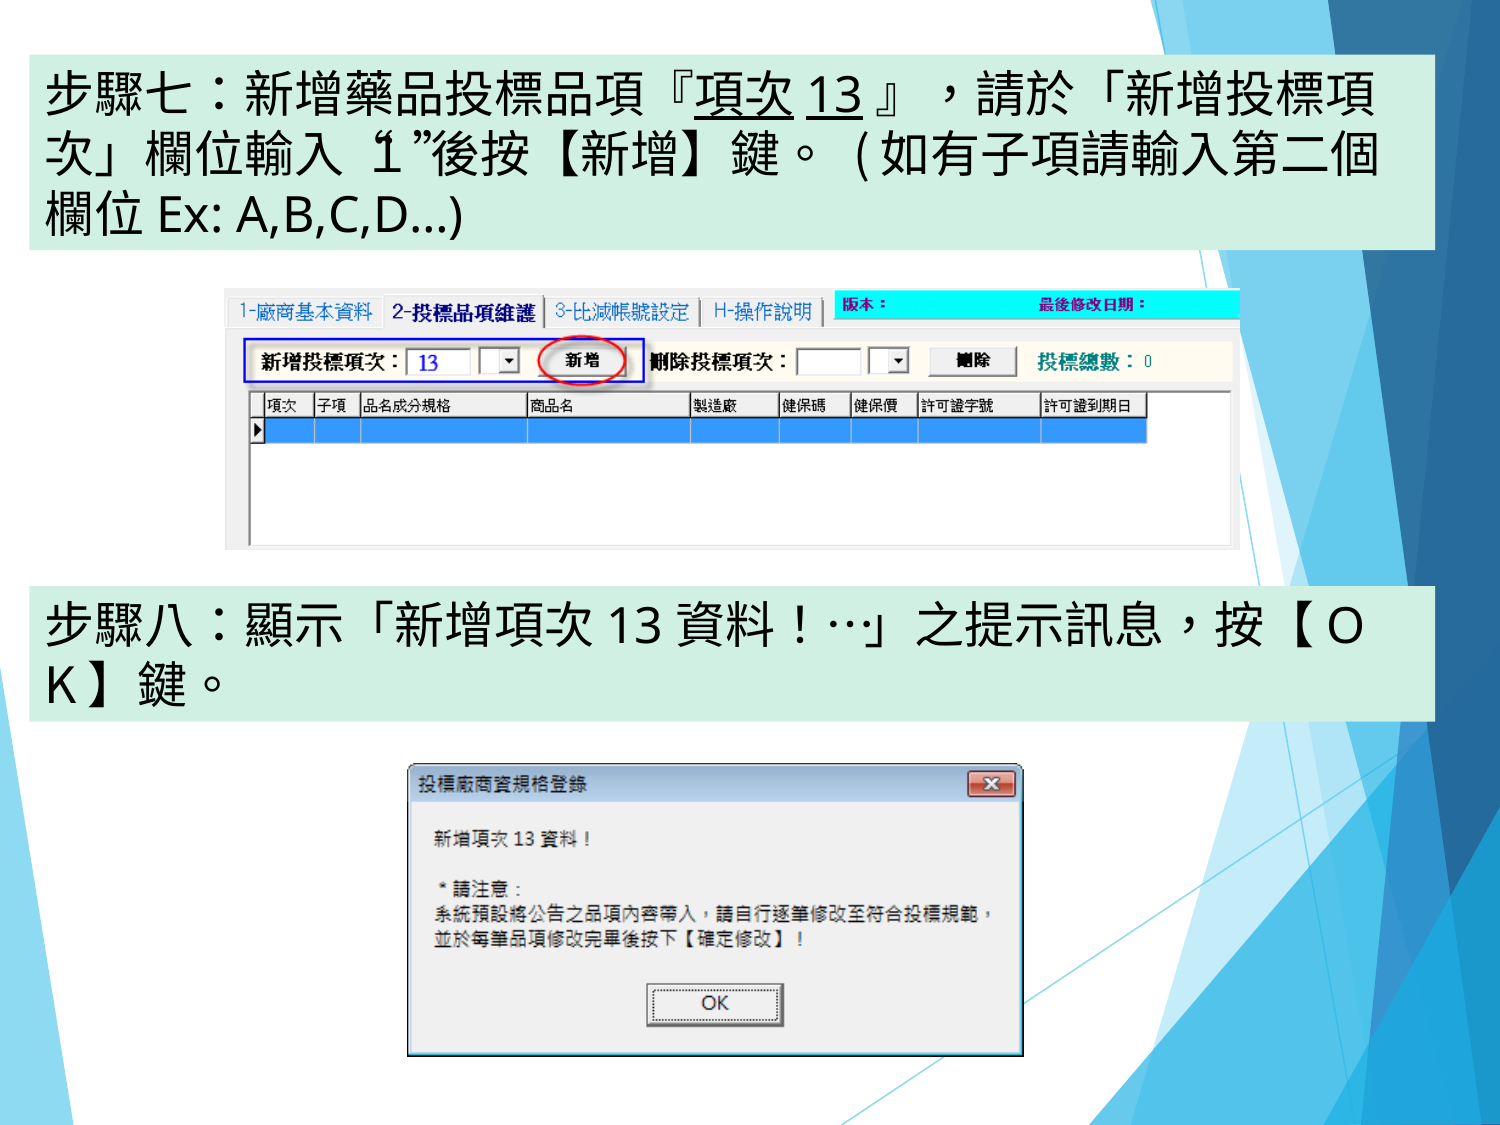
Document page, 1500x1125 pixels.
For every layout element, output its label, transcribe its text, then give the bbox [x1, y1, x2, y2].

text_box 步驟八：顯示「新增項次13資料！…」之提示訊息，按【OK】鍵。 [29, 586, 1436, 722]
text_box 步驟七：新增藥品投標品項『項次13』，請於「新增投標項次」欄位輸入“１”後按【新增】鍵。 (如有子項請輸入第二個欄位Ex: A,B,C,D…) [29, 54, 1436, 251]
picture [407, 763, 1024, 1058]
picture [224, 288, 1240, 550]
